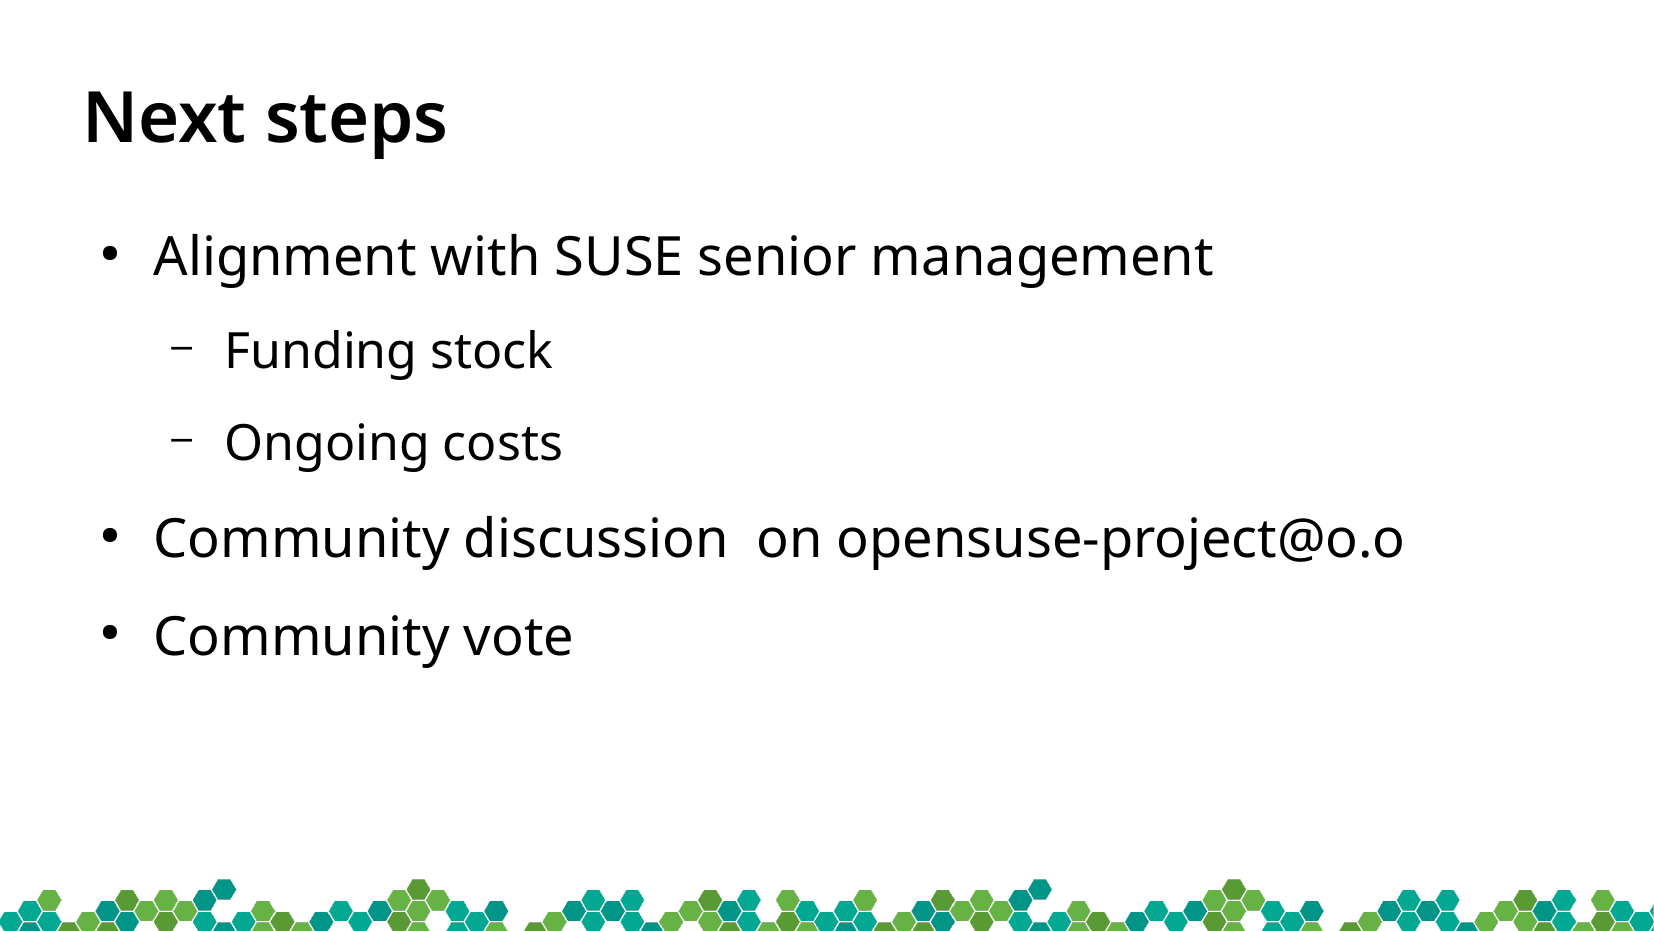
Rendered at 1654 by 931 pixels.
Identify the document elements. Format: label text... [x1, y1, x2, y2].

title Next steps [82, 37, 1571, 193]
list Alignment with SUSE senior management Funding stock Ongoing costs Community discussion on opensuse-project@o.o Community vote [82, 217, 1571, 758]
picture [0, 871, 1654, 931]
